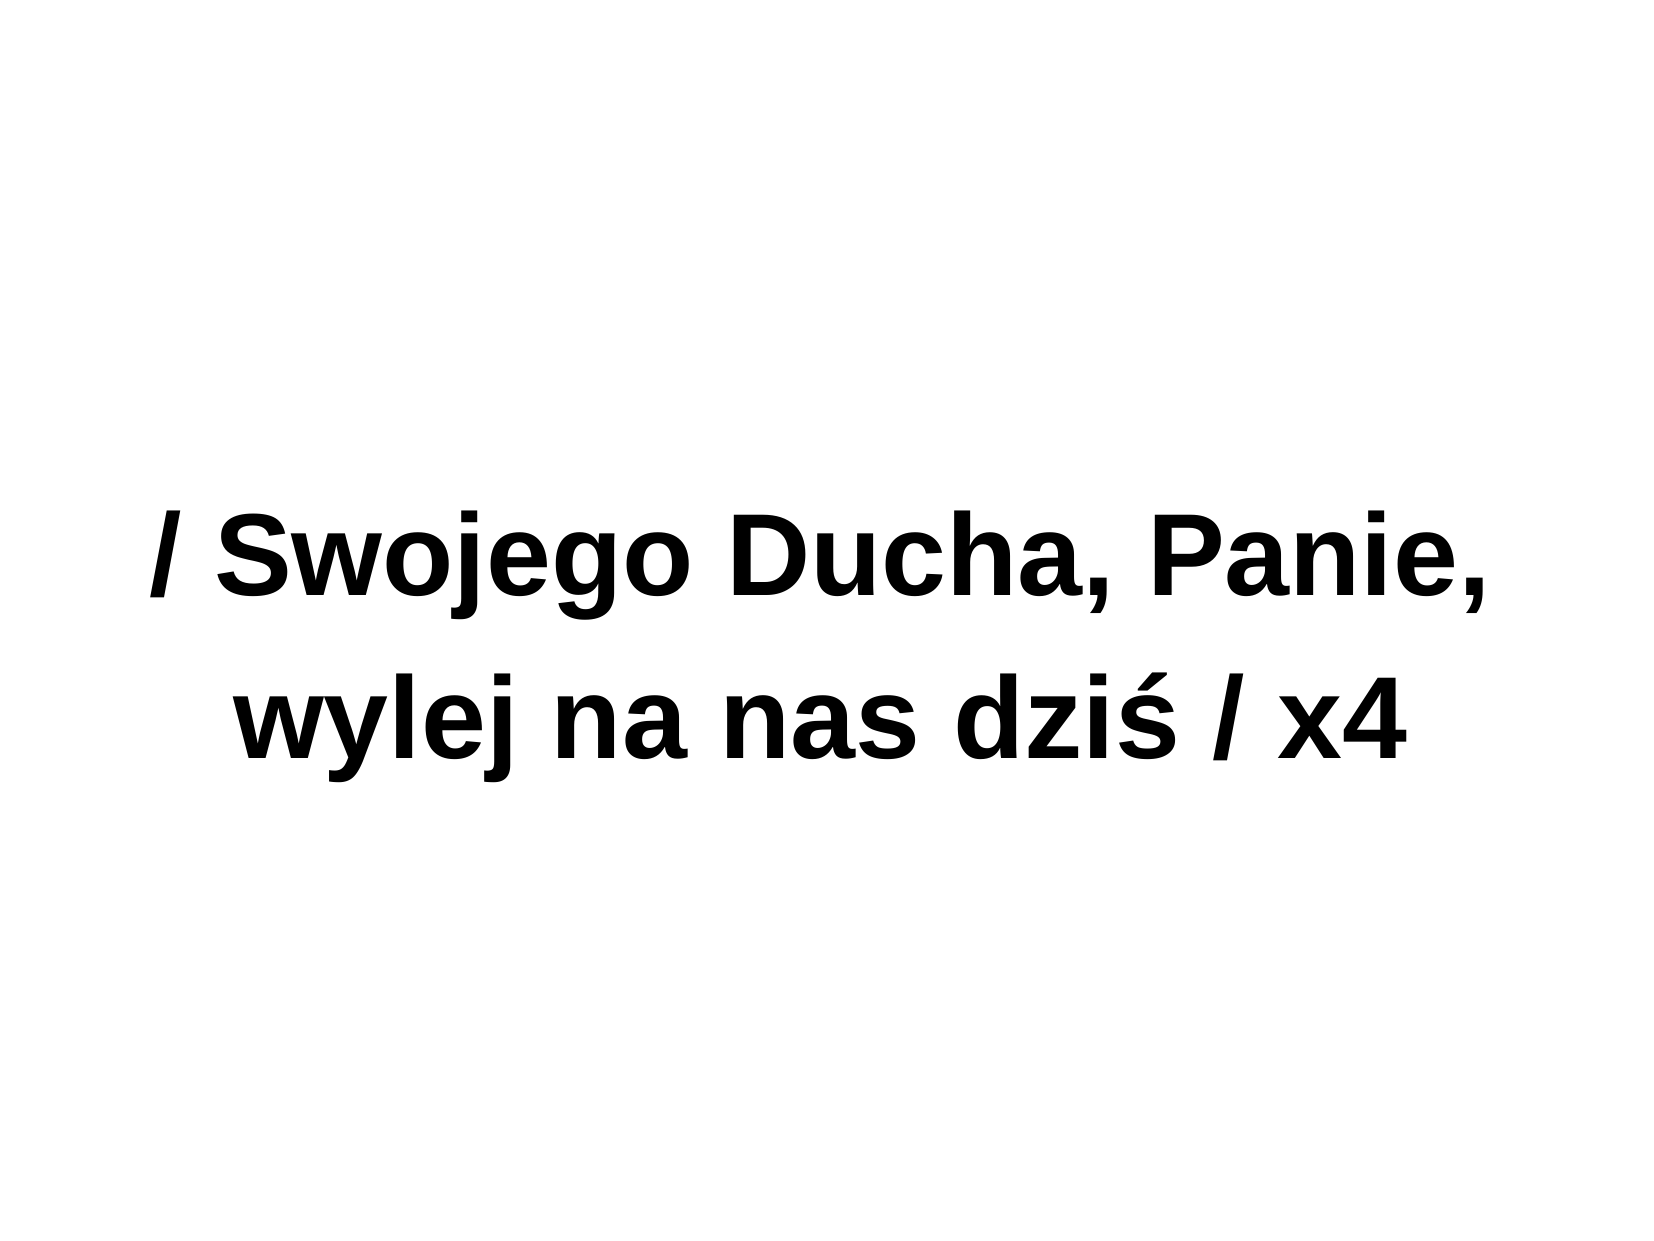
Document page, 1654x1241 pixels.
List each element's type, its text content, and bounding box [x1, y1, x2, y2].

subtitle / Swojego Ducha, Panie, wylej na nas dziś / x4 [0, 0, 1642, 1241]
